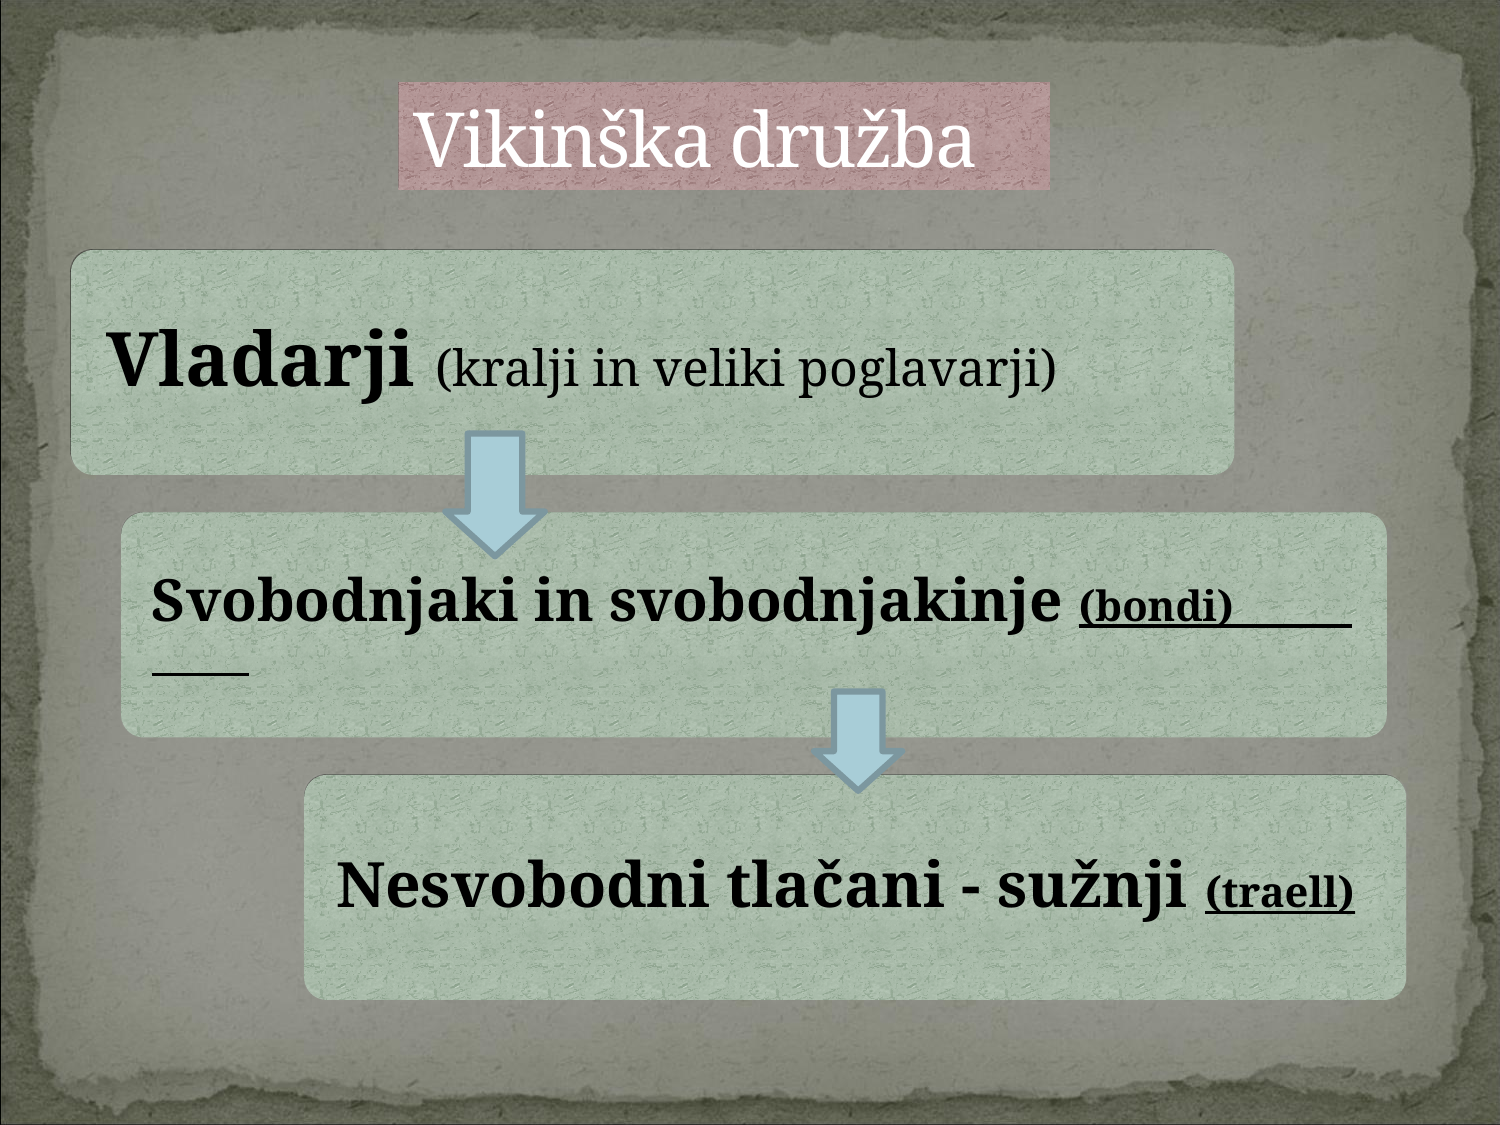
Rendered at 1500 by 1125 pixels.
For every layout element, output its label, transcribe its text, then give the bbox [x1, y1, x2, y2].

text_box Nesvobodni tlačani - sužnji (traell) [304, 774, 1407, 1000]
picture [0, 0, 1500, 1125]
title Vikinška družba [398, 82, 1050, 190]
text_box Vladarji (kralji in veliki poglavarji) [70, 249, 1235, 475]
text_box [814, 691, 903, 791]
text_box Svobodnjaki in svobodnjakinje (bondi) [121, 512, 1387, 738]
text_box [445, 433, 545, 557]
